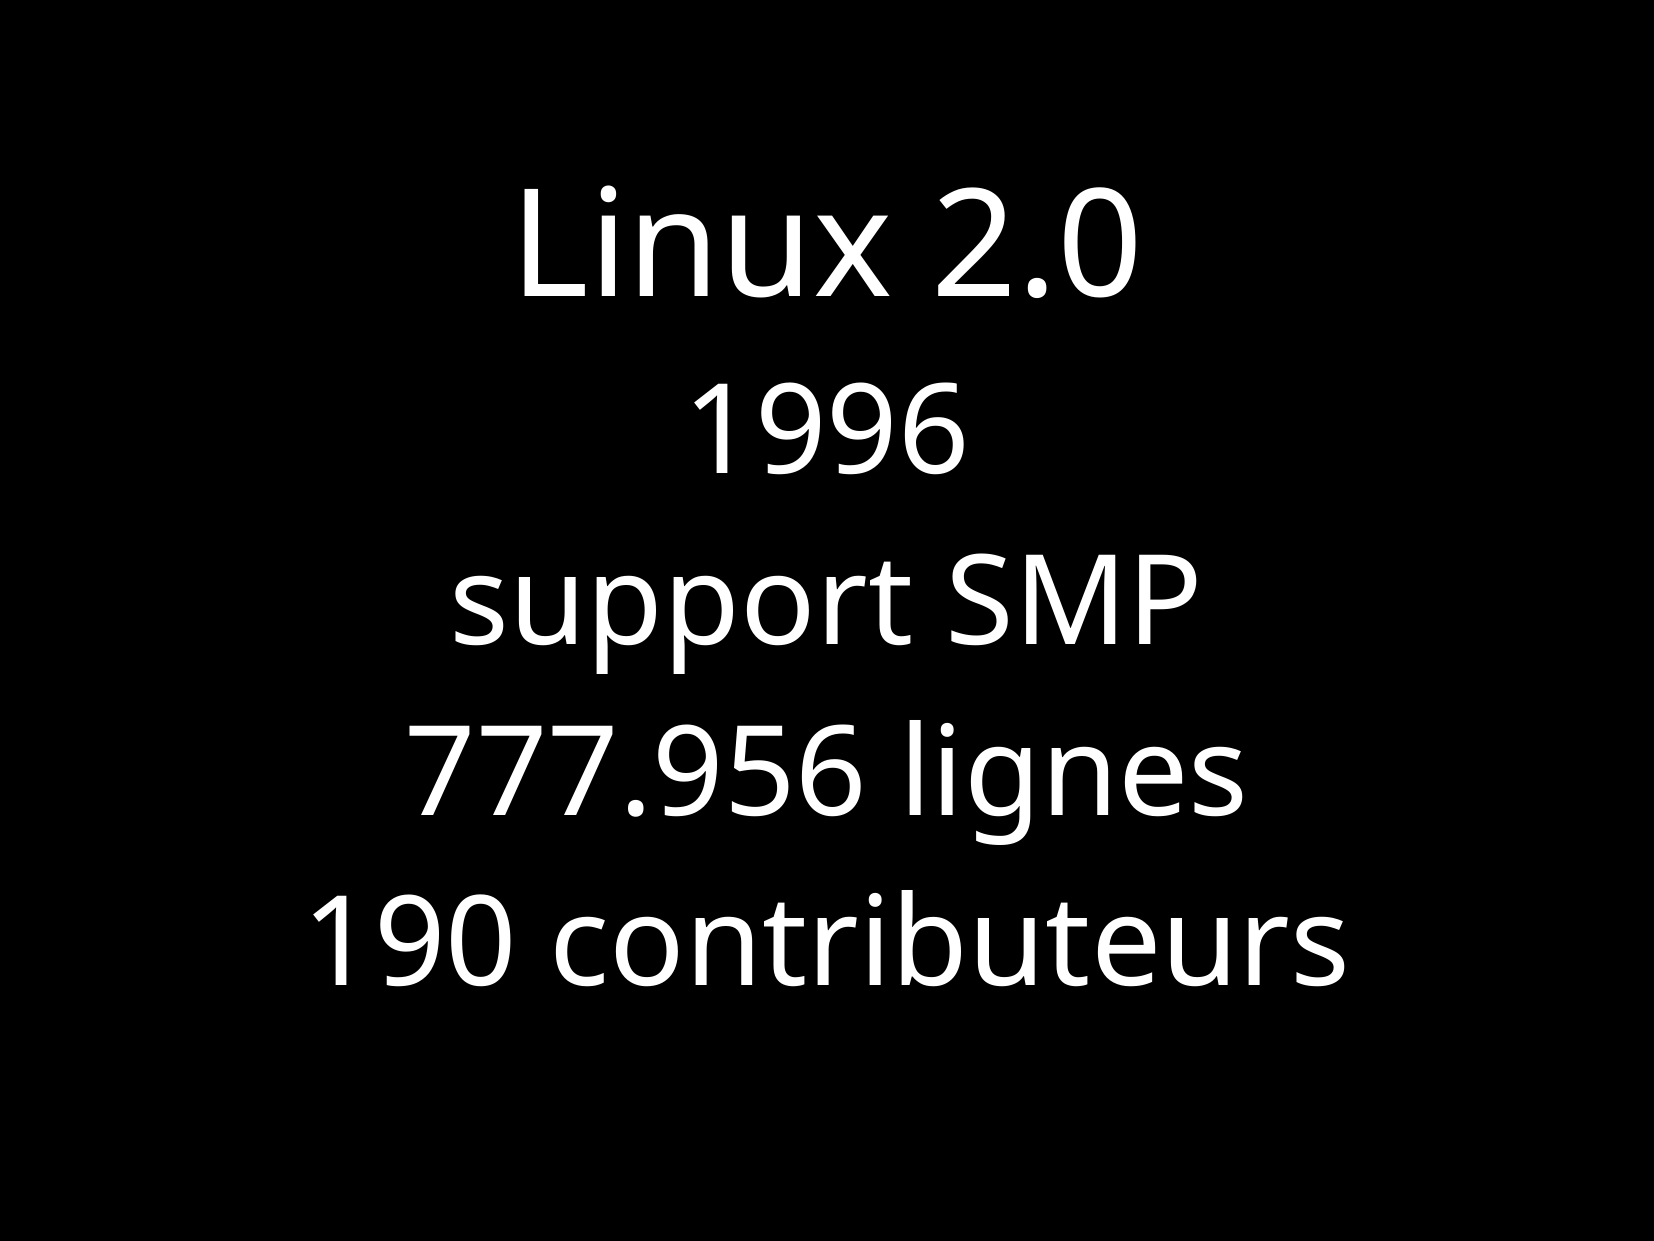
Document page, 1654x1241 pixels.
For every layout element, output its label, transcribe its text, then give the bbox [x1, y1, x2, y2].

subtitle Linux 2.0 1996 support SMP 777.956 lignes 190 contributeurs [82, 49, 1571, 1109]
